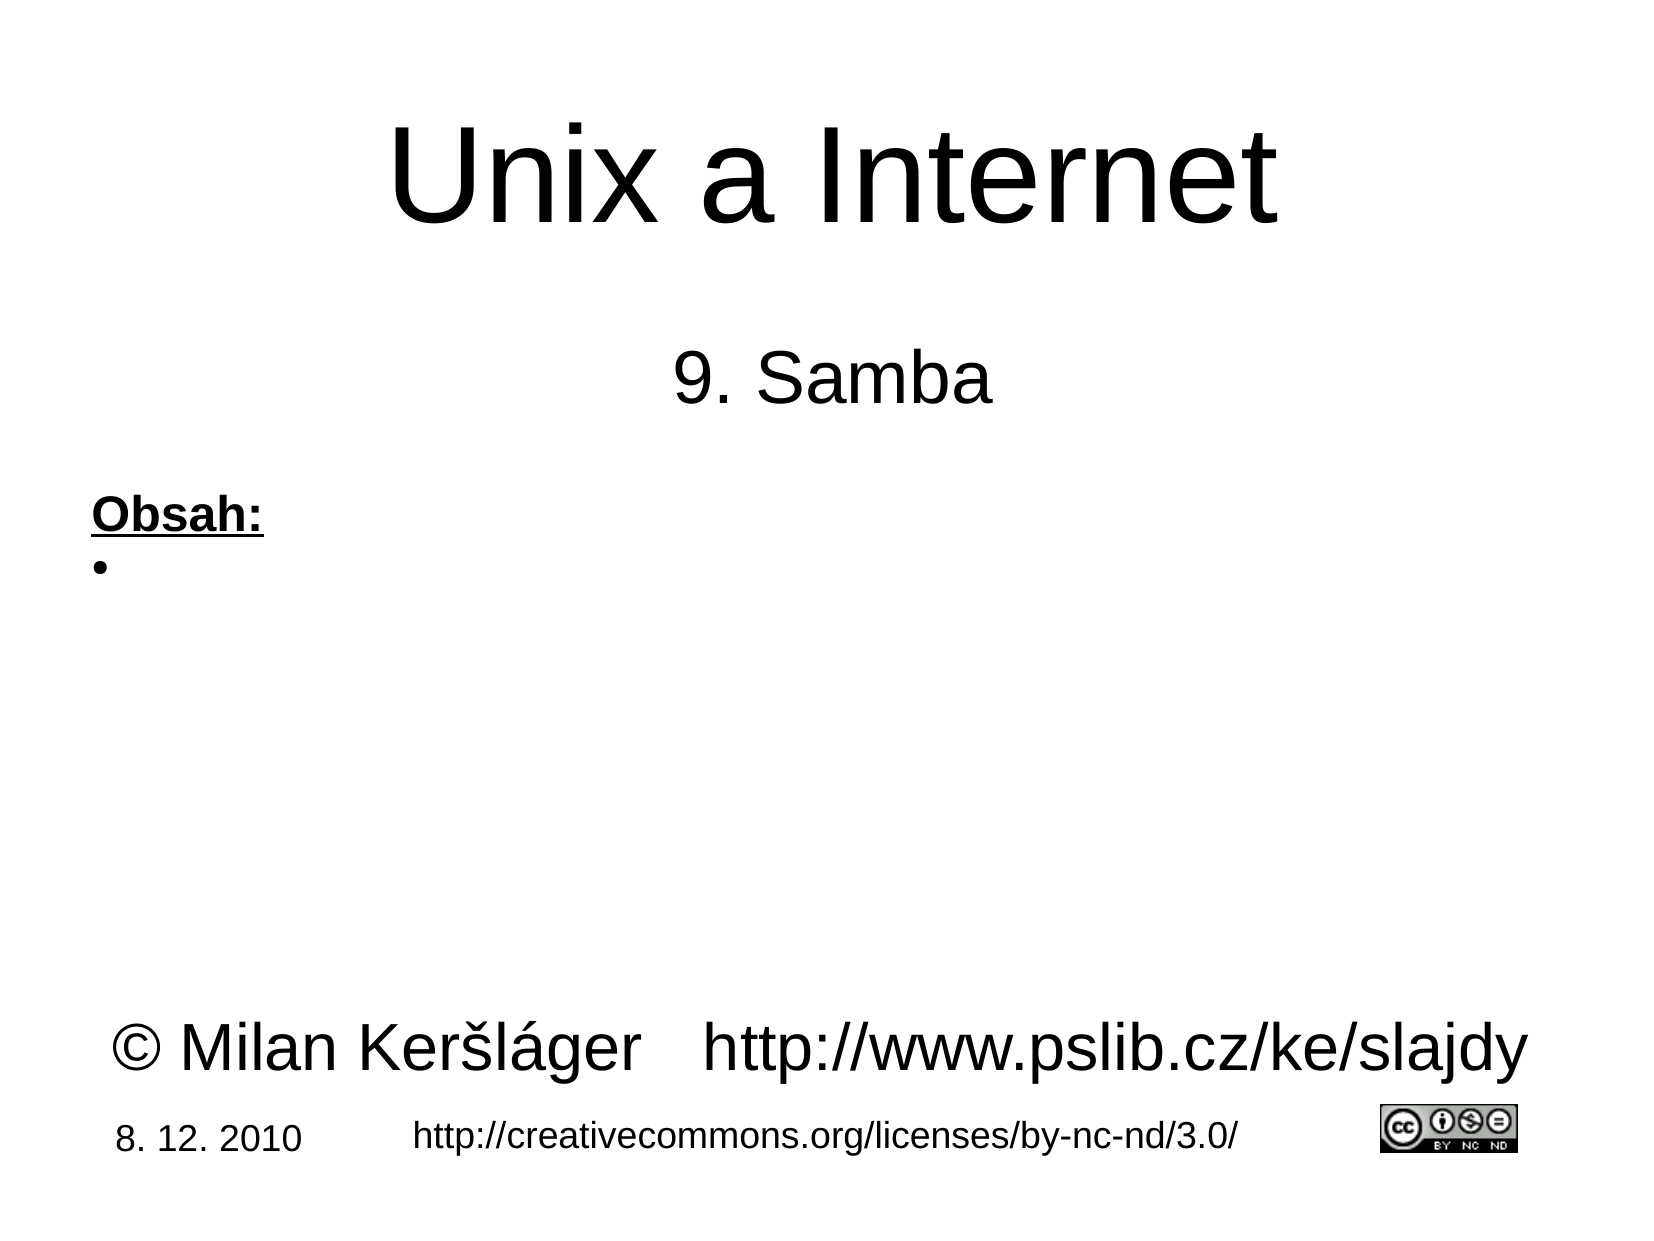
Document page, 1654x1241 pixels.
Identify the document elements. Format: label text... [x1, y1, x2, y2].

text_box Obsah: [76, 478, 1583, 605]
text_box 8.12.2010 [100, 1110, 337, 1168]
list © Milan Keršláger http://www.pslib.cz/ke/slajdy [76, 1009, 1565, 1087]
title Unix a Internet 9. Samba [88, 56, 1577, 461]
picture [1380, 1104, 1518, 1153]
text_box http://creativecommons.org/licenses/by-nc-nd/3.0/ [339, 1107, 1313, 1165]
